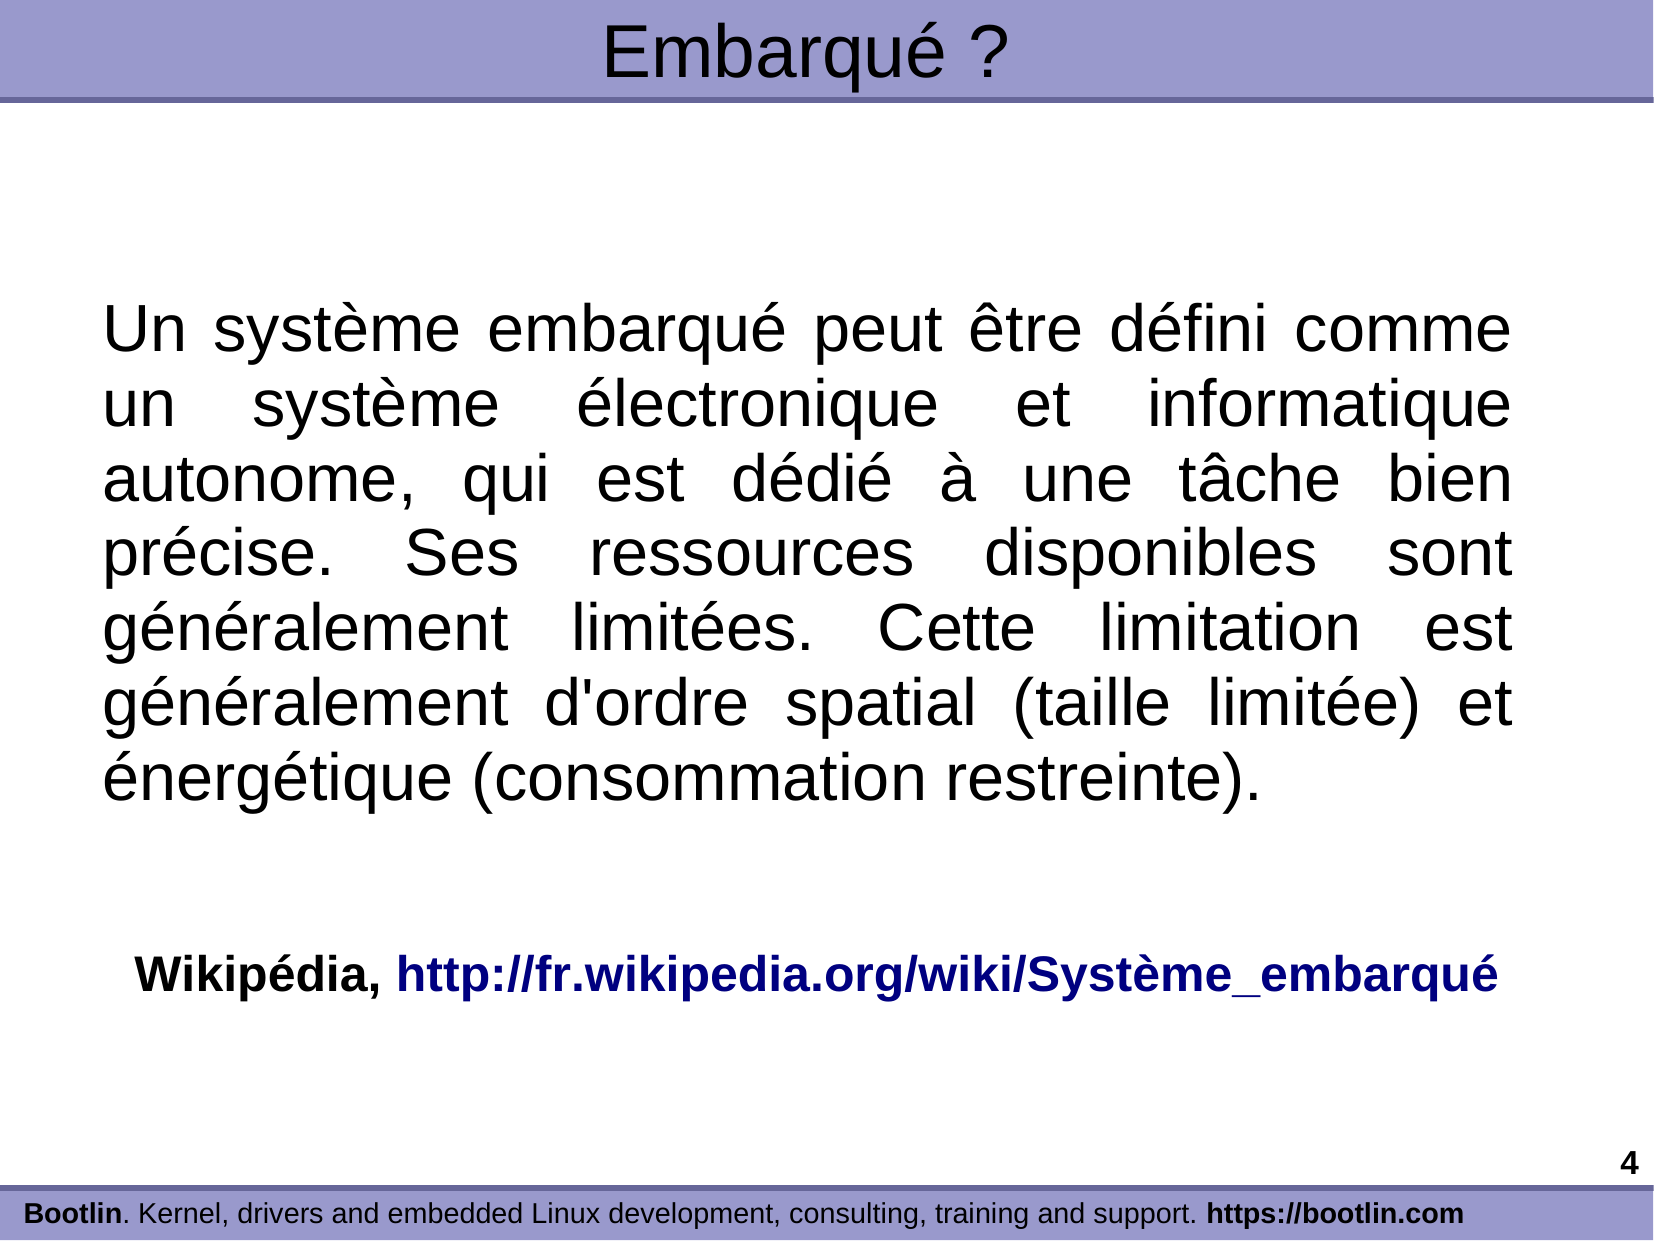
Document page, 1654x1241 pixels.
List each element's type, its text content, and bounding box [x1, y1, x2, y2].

subtitle Un système embarqué peut être défini comme un système électronique et informatique autonome, qui est dédié à une tâche bien précise. Ses ressources disponibles sont généralement limitées. Cette limitation est généralement d'ordre spatial (taille limitée) et énergétique (consommation restreinte). [101, 212, 1514, 893]
title Embarqué ? [60, 5, 1551, 97]
text_box Wikipédia, http://fr.wikipedia.org/wiki/Système_embarqué [95, 945, 1539, 1011]
